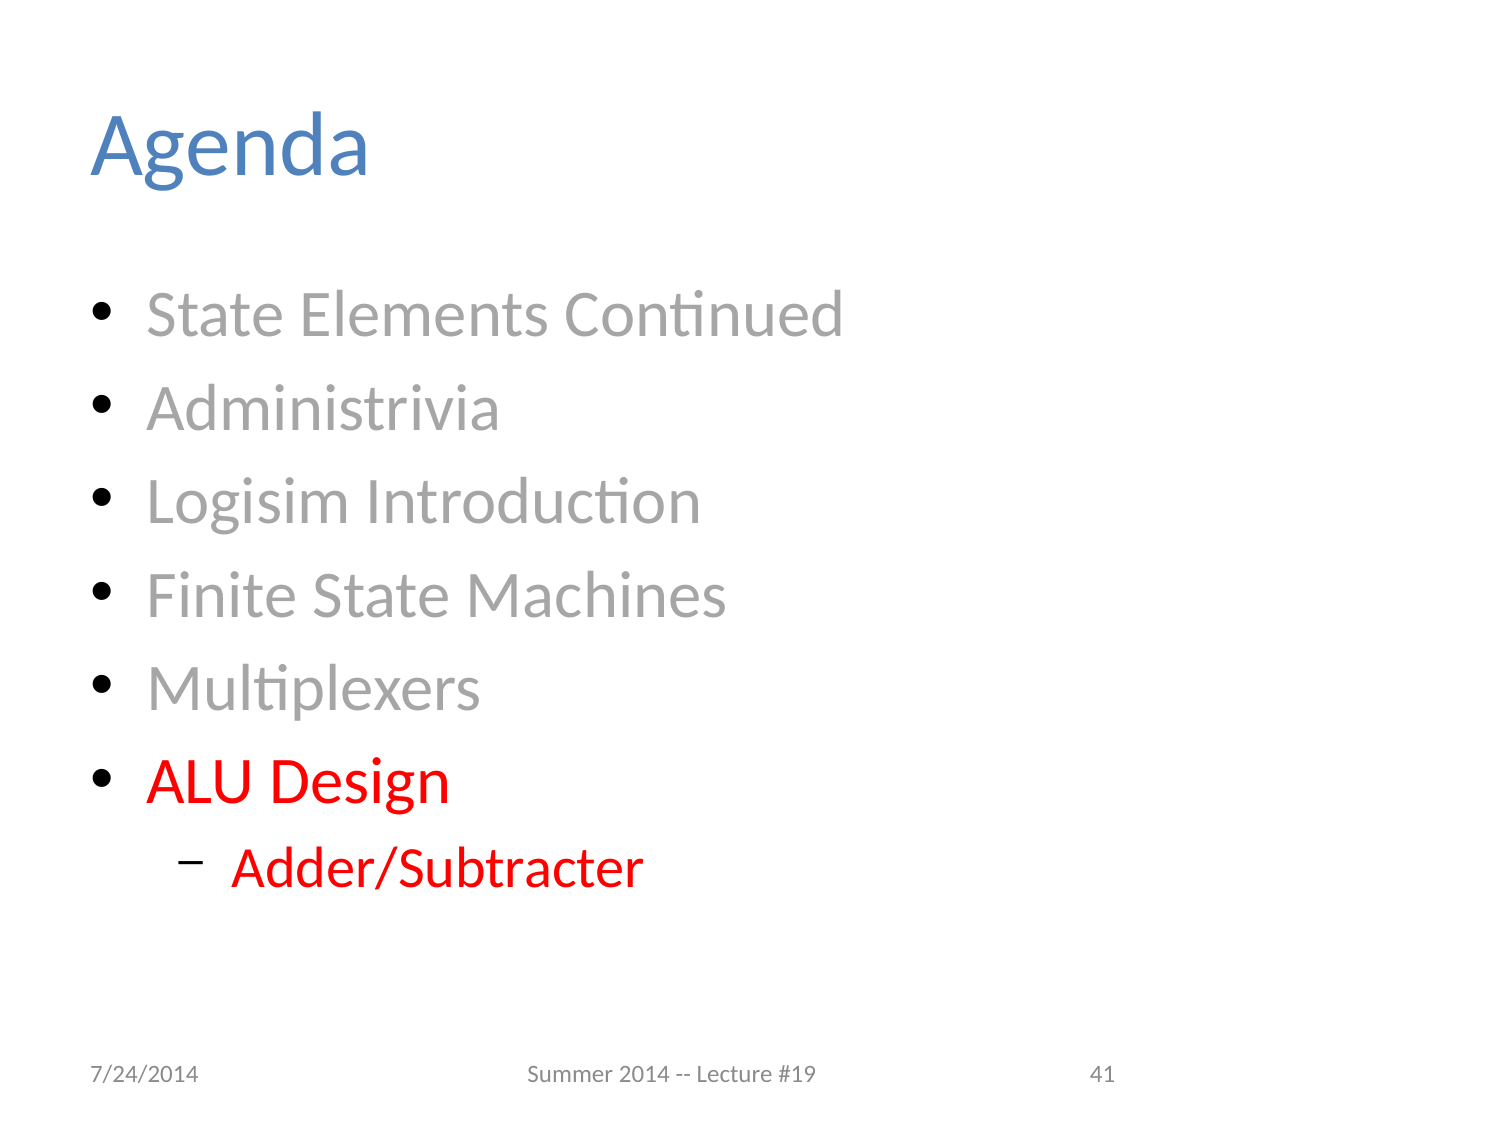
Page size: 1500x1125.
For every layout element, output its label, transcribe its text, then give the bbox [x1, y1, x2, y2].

slide_number 7/24/2014 [75, 1042, 425, 1103]
footer Summer 2014 -- Lecture #19 [512, 1042, 988, 1103]
list State Elements Continued Administrivia Logisim Introduction Finite State Machines Multiplexers ALU Design Adder/Subtracter [75, 262, 1425, 1073]
slide_number <number> [1074, 1042, 1425, 1103]
title Agenda [75, 45, 1425, 233]
